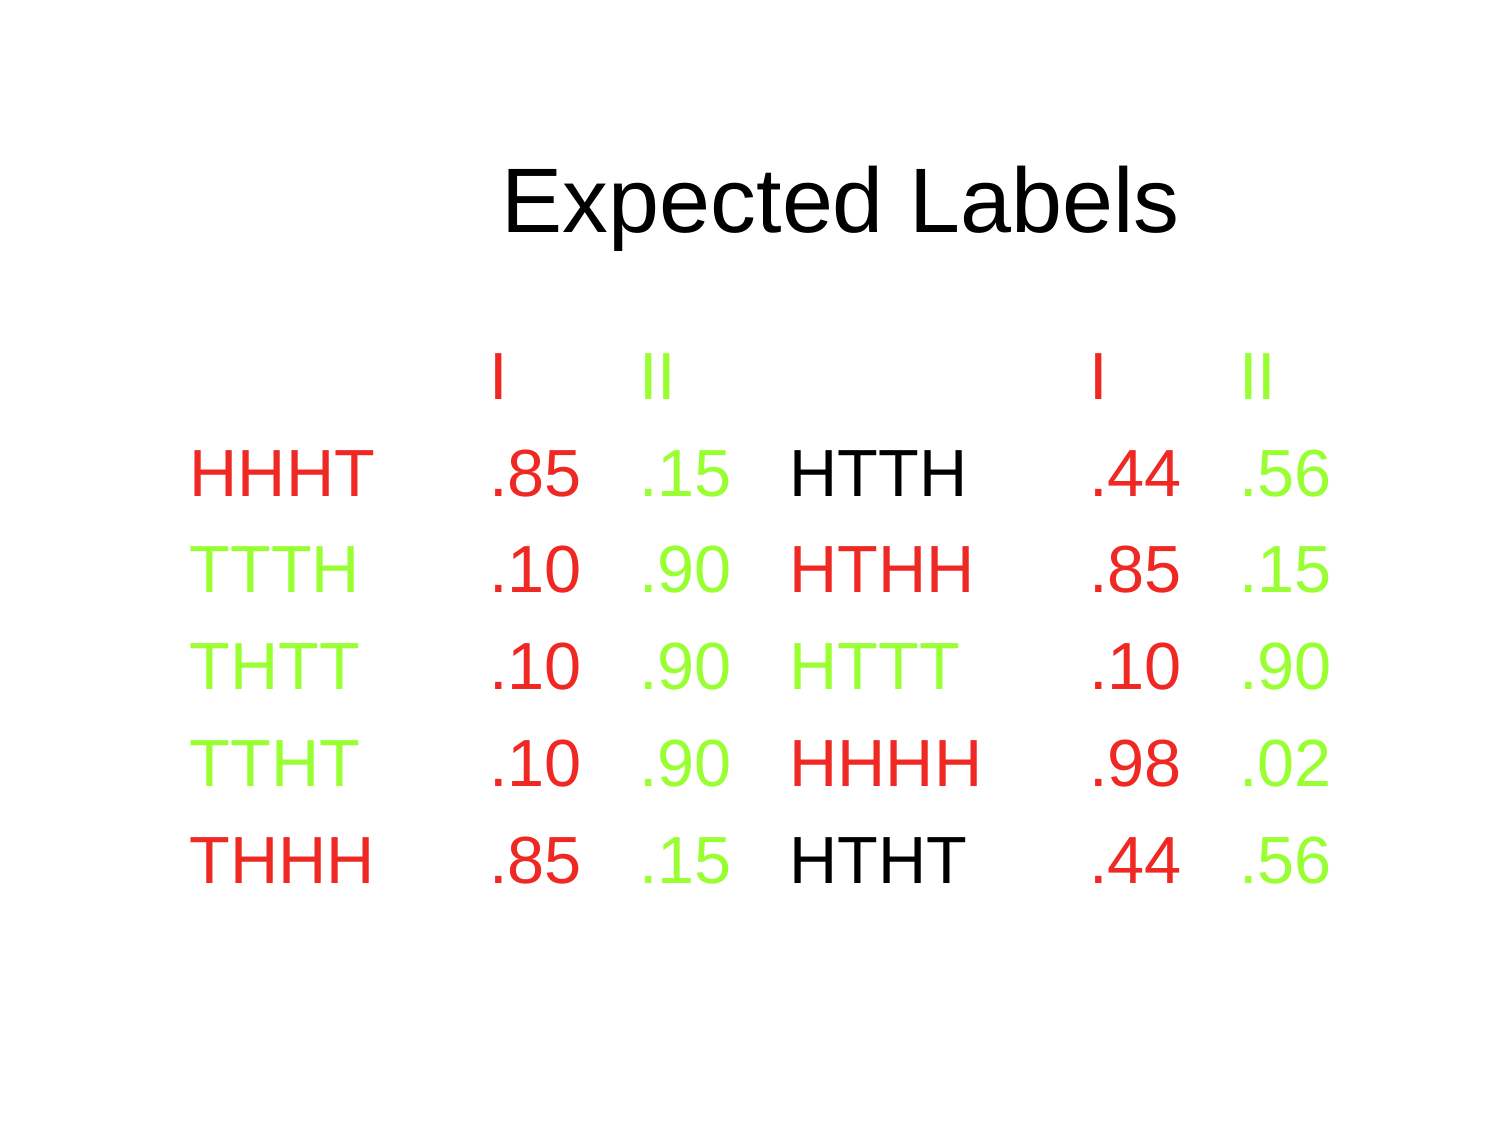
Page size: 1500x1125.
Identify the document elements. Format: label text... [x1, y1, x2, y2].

title Expected Labels [187, 133, 1463, 259]
list I II I II HHHT .85 .15 HTTH .44 .56 TTTH .10 .90 HTHH .85 .15 THTT .10 .90 HTTT .10 .90 TTHT .10 .90 HHHH .98 .02 THHH .85 .15 HTHT .44 .56 [174, 324, 1463, 1001]
